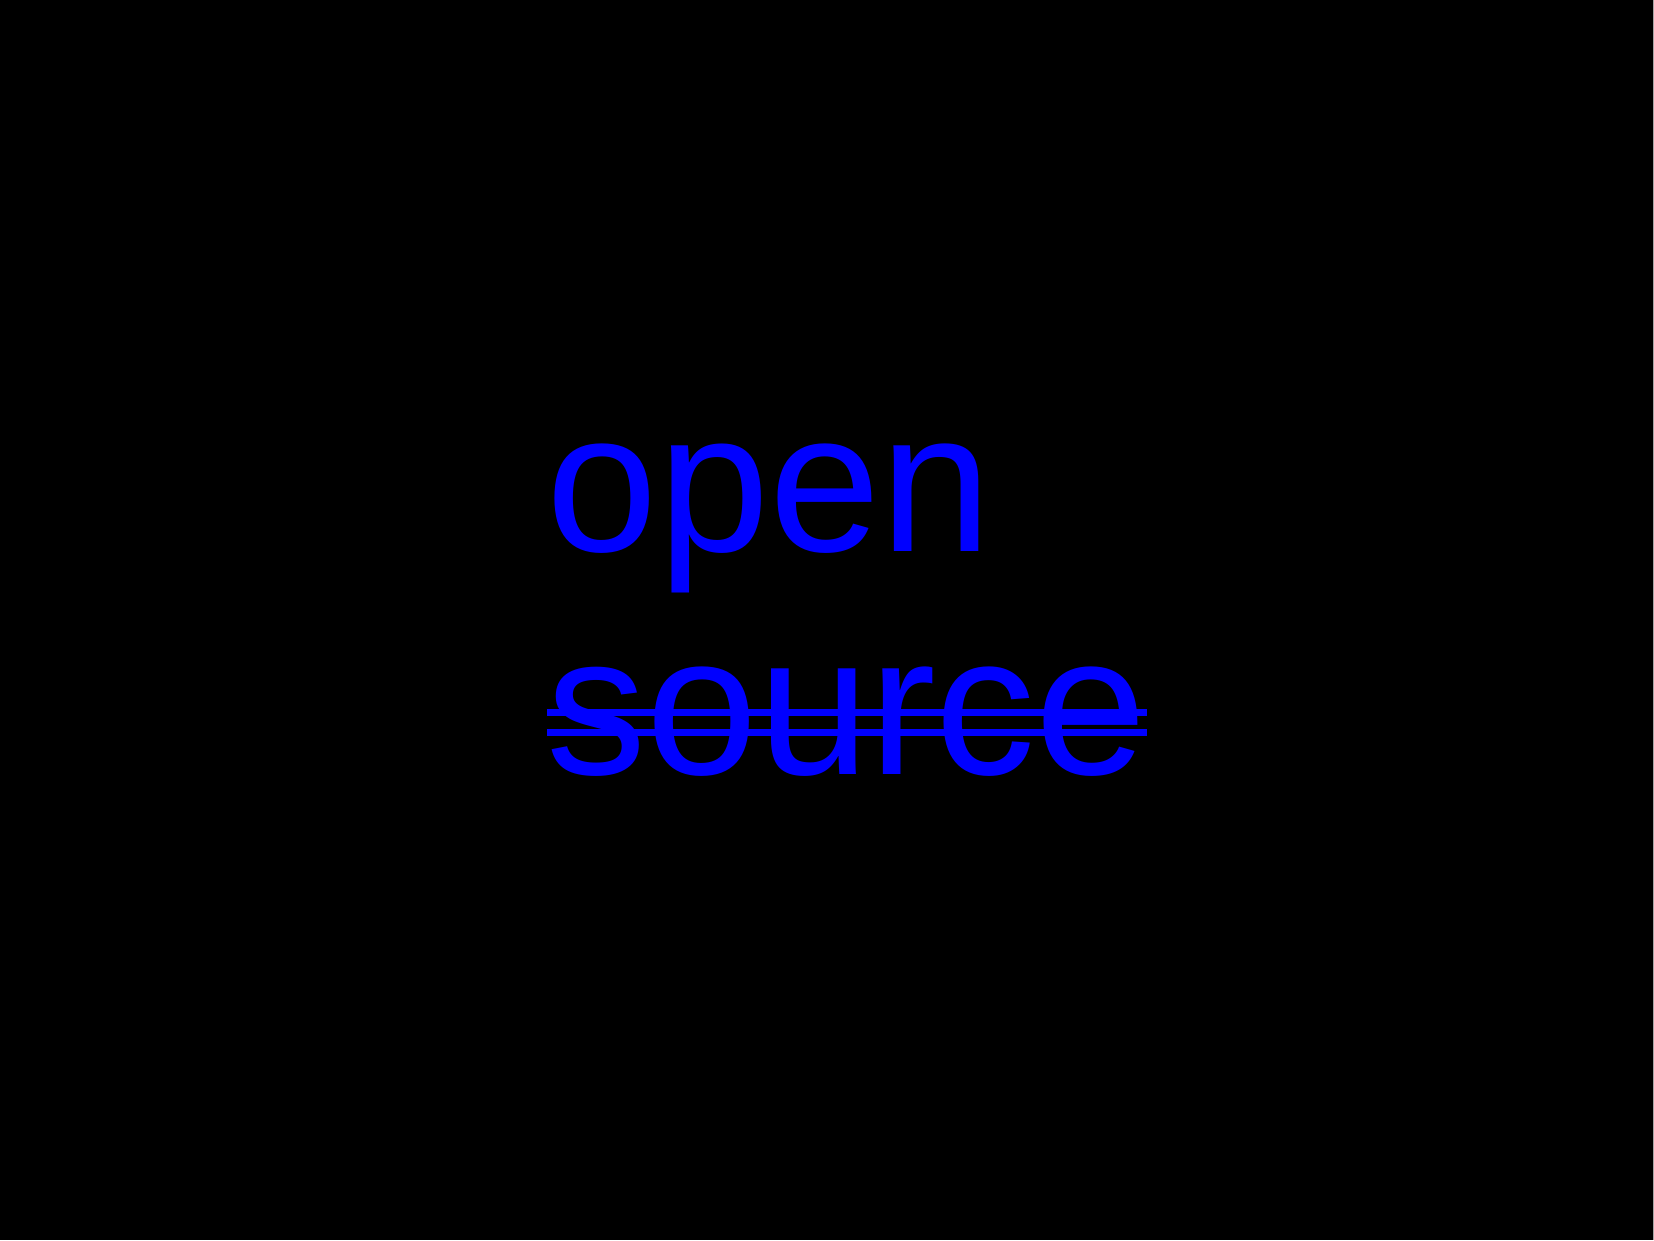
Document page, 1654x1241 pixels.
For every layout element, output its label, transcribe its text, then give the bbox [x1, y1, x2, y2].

text_box open source [532, 363, 1163, 826]
